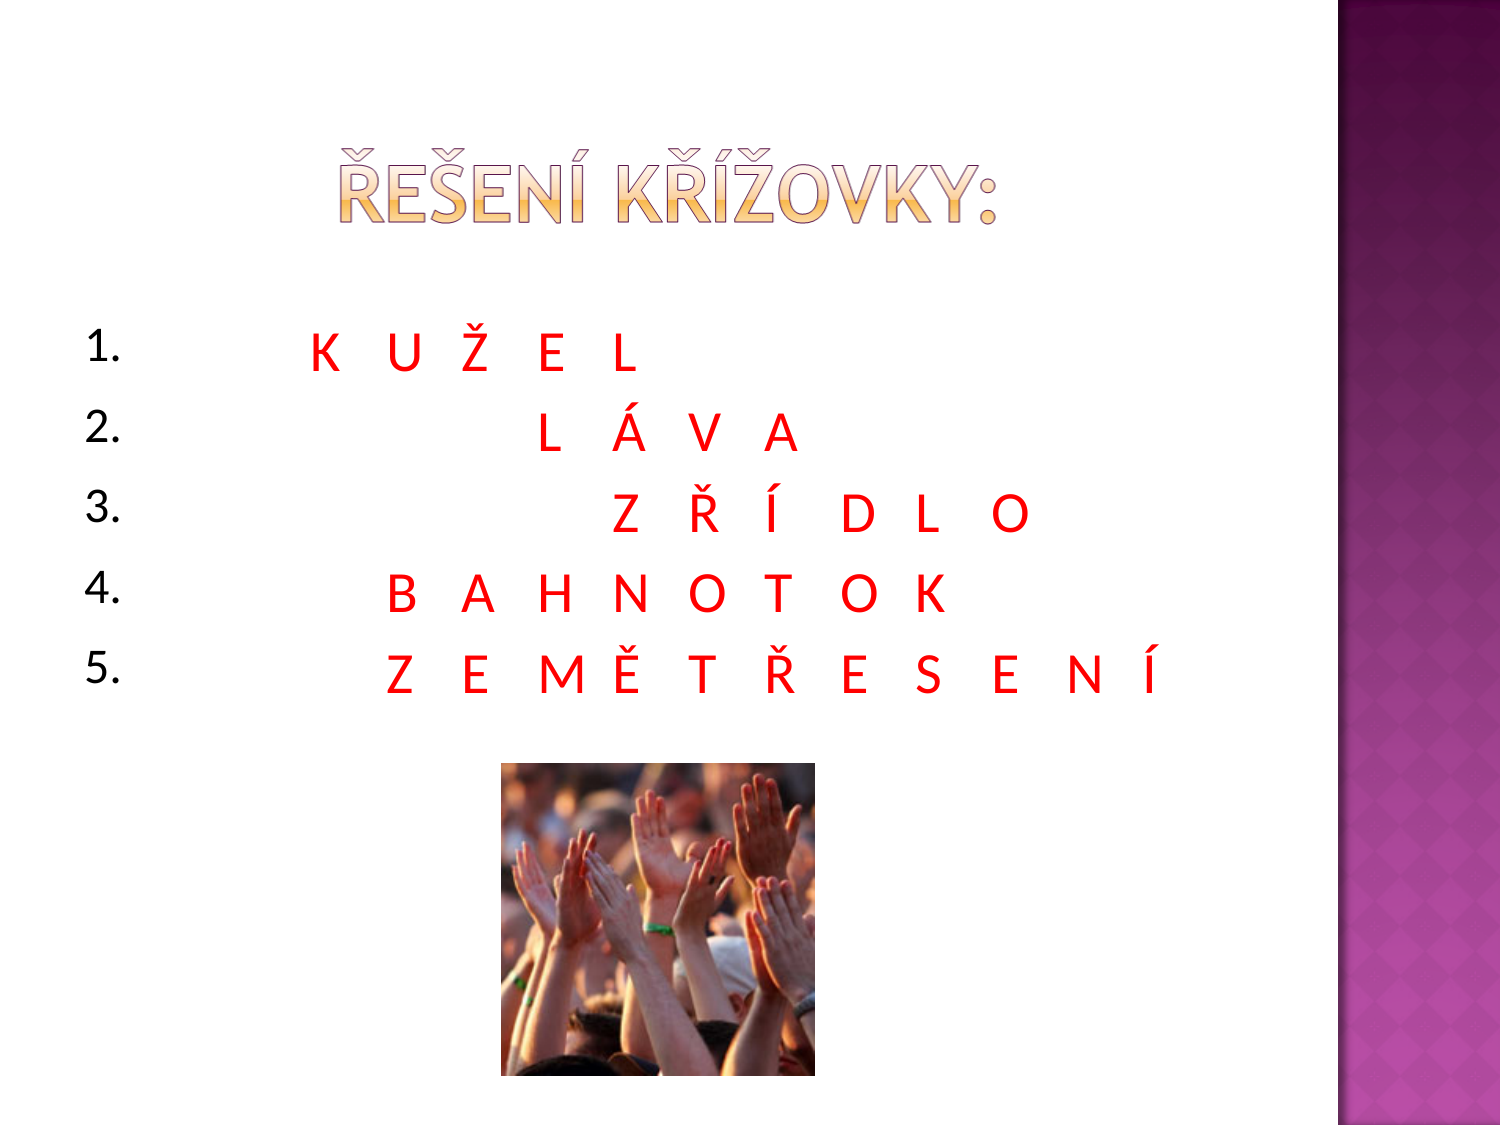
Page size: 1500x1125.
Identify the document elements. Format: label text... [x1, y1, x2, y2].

table_cell [303, 544, 379, 625]
table_cell O [984, 464, 1059, 544]
table_cell T [757, 544, 833, 625]
table_cell [152, 464, 228, 544]
table_cell 5. [77, 625, 152, 705]
table_header Ž [455, 303, 530, 383]
table_cell T [681, 625, 757, 705]
picture [501, 763, 815, 1076]
table_cell 3. [77, 464, 152, 544]
table_header K [303, 303, 379, 383]
table_cell [908, 383, 984, 464]
table_cell [303, 383, 379, 464]
table_cell Ř [757, 625, 833, 705]
table_cell O [681, 544, 757, 625]
table_cell Z [606, 464, 681, 544]
table_cell [228, 625, 303, 705]
table_cell [303, 625, 379, 705]
table_header [833, 303, 908, 383]
text_box [73, 52, 1265, 241]
table_cell [530, 464, 606, 544]
table_cell Z [379, 625, 455, 705]
table_cell L [908, 464, 984, 544]
table_header [152, 303, 228, 383]
table_cell [1059, 464, 1135, 544]
table_cell Á [606, 383, 681, 464]
table_cell [455, 383, 530, 464]
table_cell O [833, 544, 908, 625]
table_cell N [1059, 625, 1135, 705]
table_cell [152, 383, 228, 464]
table_cell E [984, 625, 1059, 705]
table_header [228, 303, 303, 383]
table_header L [606, 303, 681, 383]
table_header E [530, 303, 606, 383]
table_cell H [530, 544, 606, 625]
table_header [1059, 303, 1135, 383]
table_cell M [530, 625, 606, 705]
table_header 1. [77, 303, 152, 383]
table_cell [1059, 544, 1135, 625]
table_cell Ř [681, 464, 757, 544]
table_header [757, 303, 833, 383]
table_header U [379, 303, 455, 383]
table_cell D [833, 464, 908, 544]
table_cell [228, 464, 303, 544]
table_cell N [606, 544, 681, 625]
table_cell 2. [77, 383, 152, 464]
table_cell K [908, 544, 984, 625]
table_cell B [379, 544, 455, 625]
table_cell Í [1135, 625, 1211, 705]
table_cell E [455, 625, 530, 705]
table_cell A [757, 383, 833, 464]
table_cell [228, 544, 303, 625]
table_cell [303, 464, 379, 544]
table_header [681, 303, 757, 383]
table_cell S [908, 625, 984, 705]
table_cell A [455, 544, 530, 625]
table_cell 4. [77, 544, 152, 625]
table_cell [1059, 383, 1135, 464]
table_header [908, 303, 984, 383]
table_header [1135, 303, 1211, 383]
table_cell [379, 464, 455, 544]
table_cell [1135, 544, 1211, 625]
table_cell Ě [606, 625, 681, 705]
table_cell [152, 544, 228, 625]
table_cell [455, 464, 530, 544]
table_header [984, 303, 1059, 383]
table_cell [379, 383, 455, 464]
picture [1337, 0, 1500, 1125]
table_cell [1135, 383, 1211, 464]
table_cell Í [757, 464, 833, 544]
table_cell [1135, 464, 1211, 544]
table_cell V [681, 383, 757, 464]
table_cell E [833, 625, 908, 705]
table_cell L [530, 383, 606, 464]
table_cell [984, 544, 1059, 625]
table_cell [833, 383, 908, 464]
table_cell [152, 625, 228, 705]
table_cell [228, 383, 303, 464]
table_cell [984, 383, 1059, 464]
